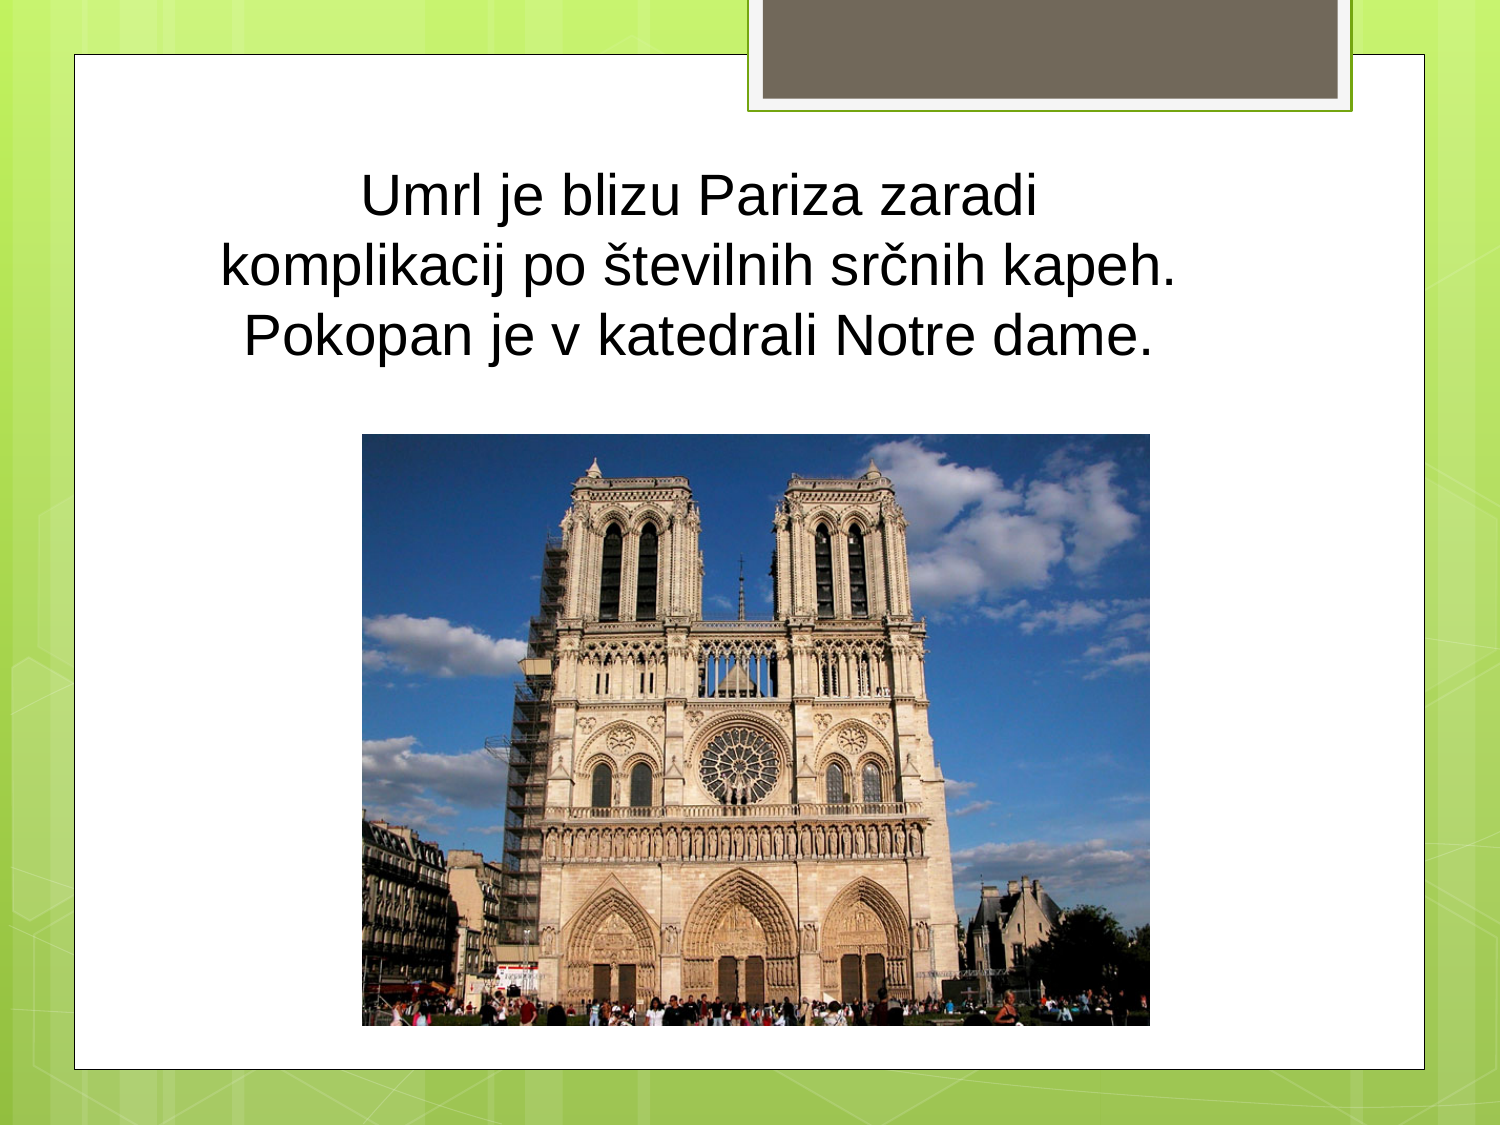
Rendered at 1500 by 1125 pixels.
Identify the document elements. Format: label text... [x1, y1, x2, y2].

picture [362, 434, 1150, 1026]
text_box Umrl je blizu Pariza zaradi komplikacij po številnih srčnih kapeh. Pokopan je v katedrali Notre dame. [200, 149, 1200, 375]
